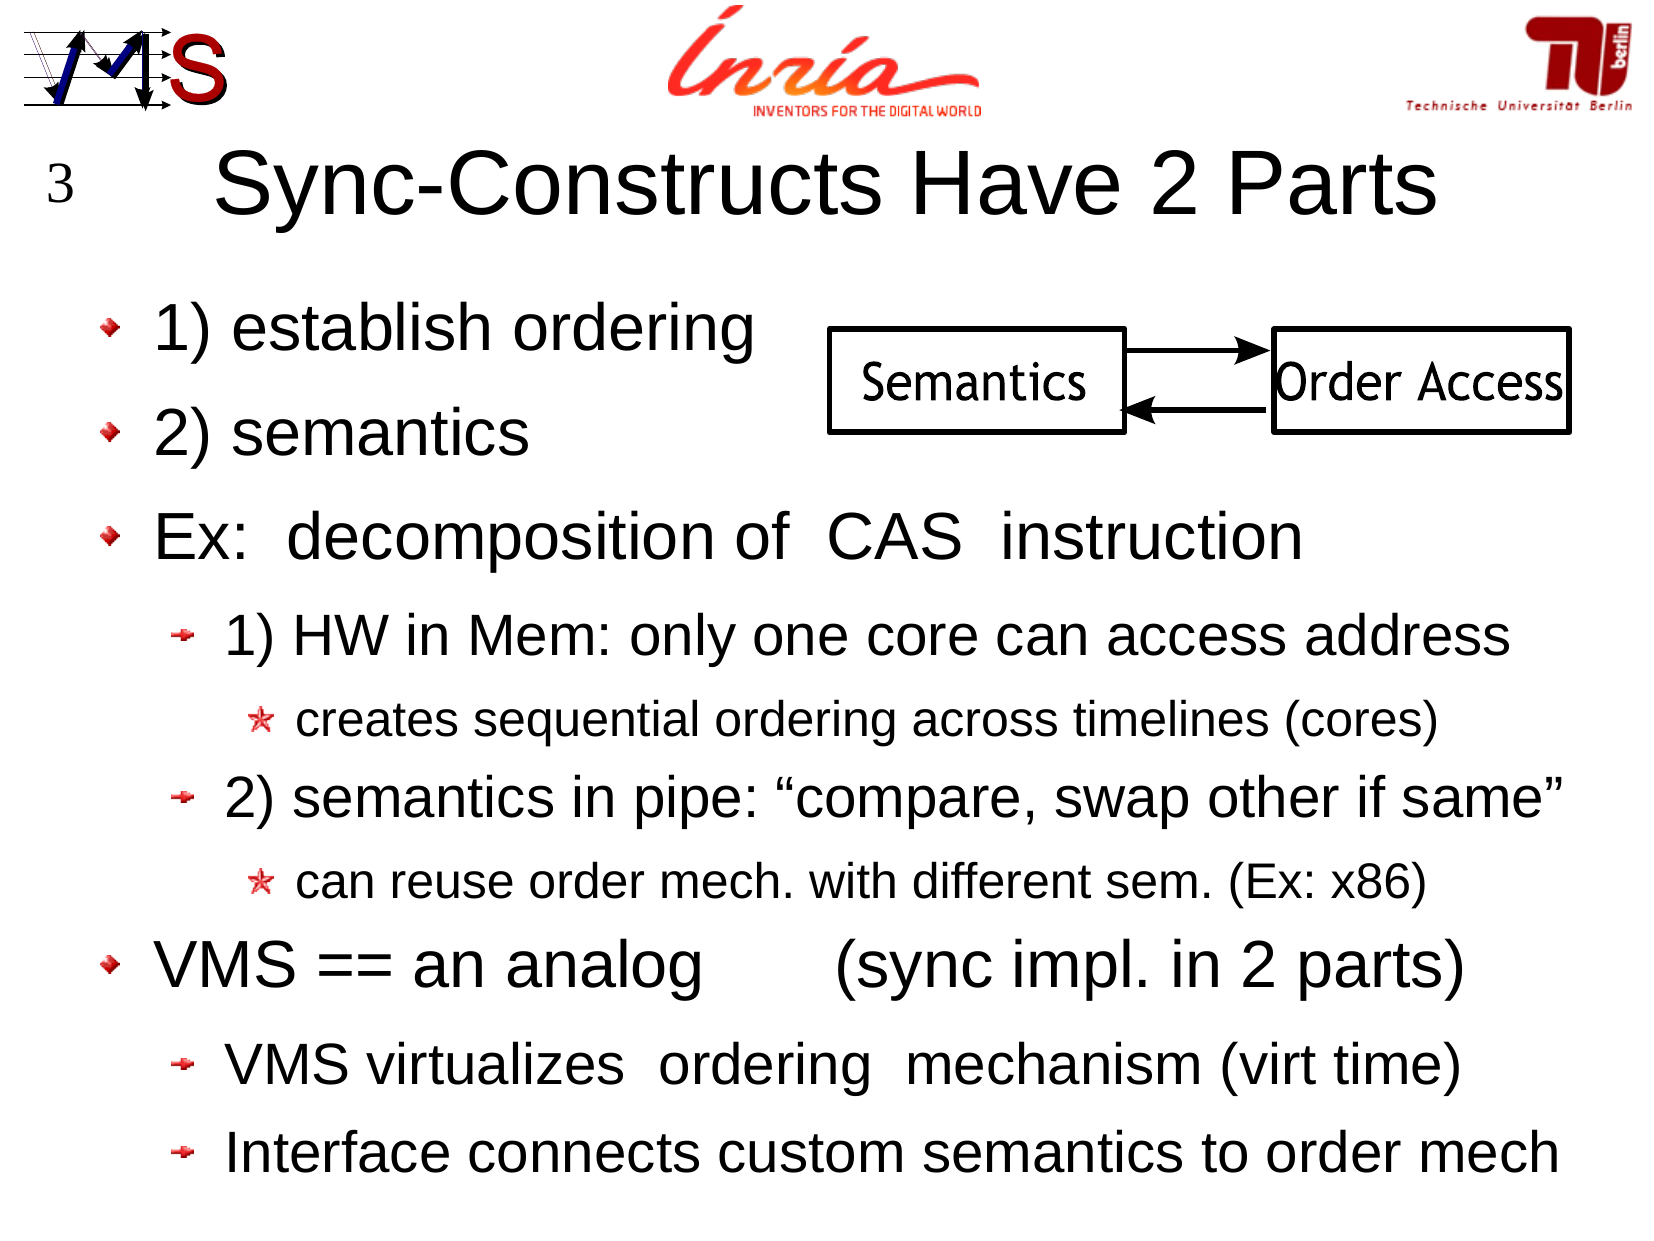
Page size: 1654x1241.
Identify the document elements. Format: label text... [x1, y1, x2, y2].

picture [1303, 5, 1646, 123]
title Sync-Constructs Have 2 Parts [82, 78, 1571, 287]
picture [826, 325, 1576, 442]
list 1) establish ordering 2) semantics Ex: decomposition of CAS instruction 1) HW in Mem: only one core can access address creates sequential ordering across timelines (cores) 2) semantics in pipe: “compare, swap other if same” can reuse order mech. with different sem. (Ex: x86) VMS == an analog (sync impl. in 2 parts) VMS virtualizes ordering mechanism (virt time) Interface connects custom semantics to order mech [82, 290, 1571, 1185]
picture [668, 5, 981, 78]
